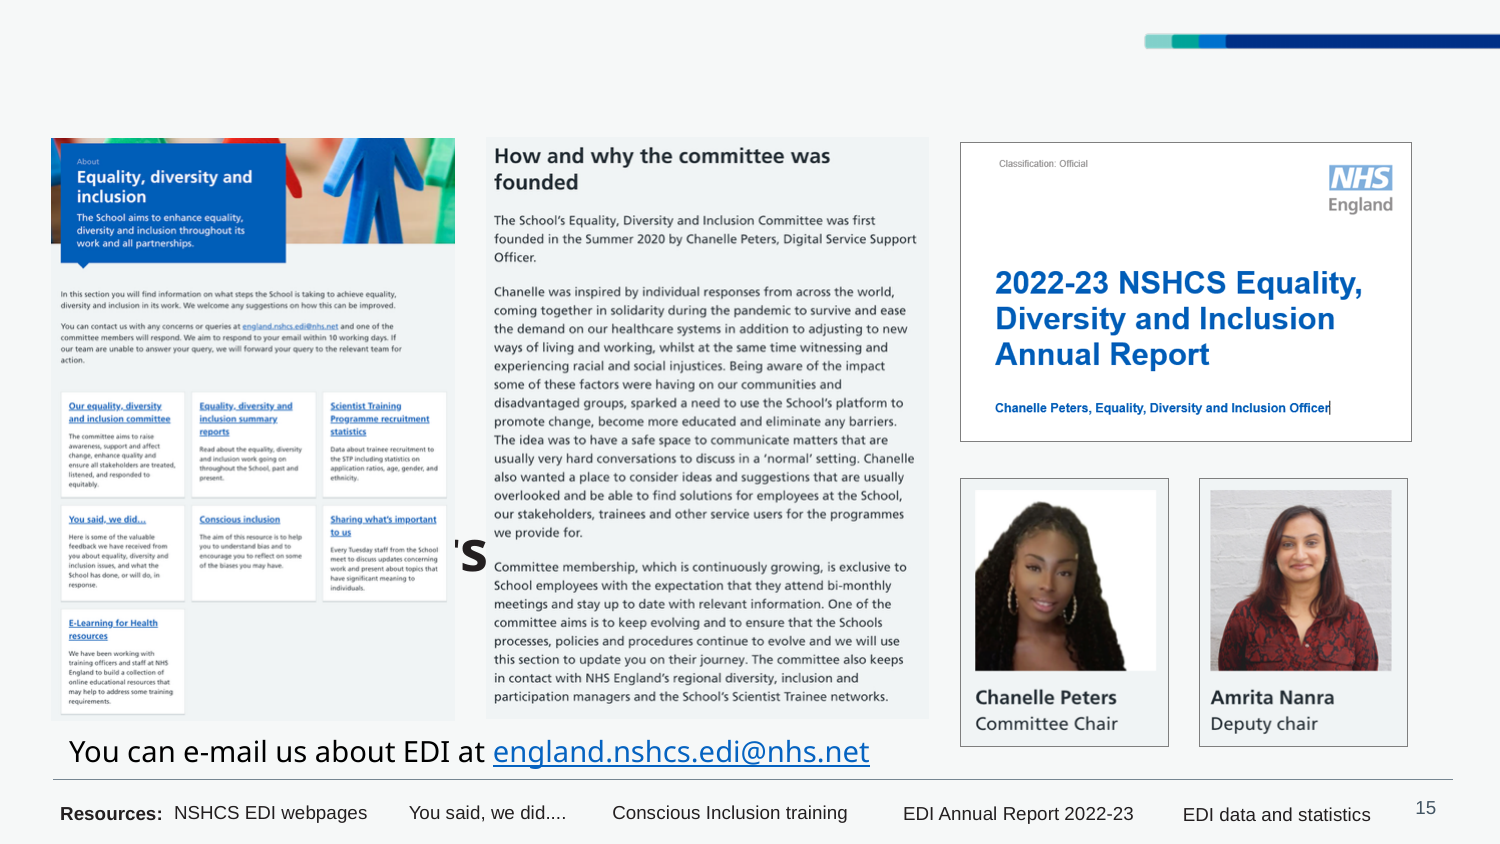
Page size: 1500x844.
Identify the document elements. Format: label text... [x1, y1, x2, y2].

picture [960, 142, 1412, 442]
picture [51, 138, 455, 721]
text_box NSHCS EDI webpages [159, 793, 390, 831]
picture [486, 137, 929, 719]
text_box You said, we did.... [393, 793, 591, 832]
text_box You can e-mail us about EDI at england.nshcs.edi@nhs.net​ [54, 726, 993, 777]
text_box EDI data and statistics [1167, 794, 1394, 833]
text_box EDI Annual Report 2022-23 [888, 794, 1163, 833]
text_box Conscious Inclusion training [597, 793, 884, 832]
picture [1199, 478, 1408, 747]
picture [960, 478, 1169, 747]
text_box Resources: [45, 794, 191, 833]
title Equality, Diversity & Inclusion [51, 35, 1456, 143]
